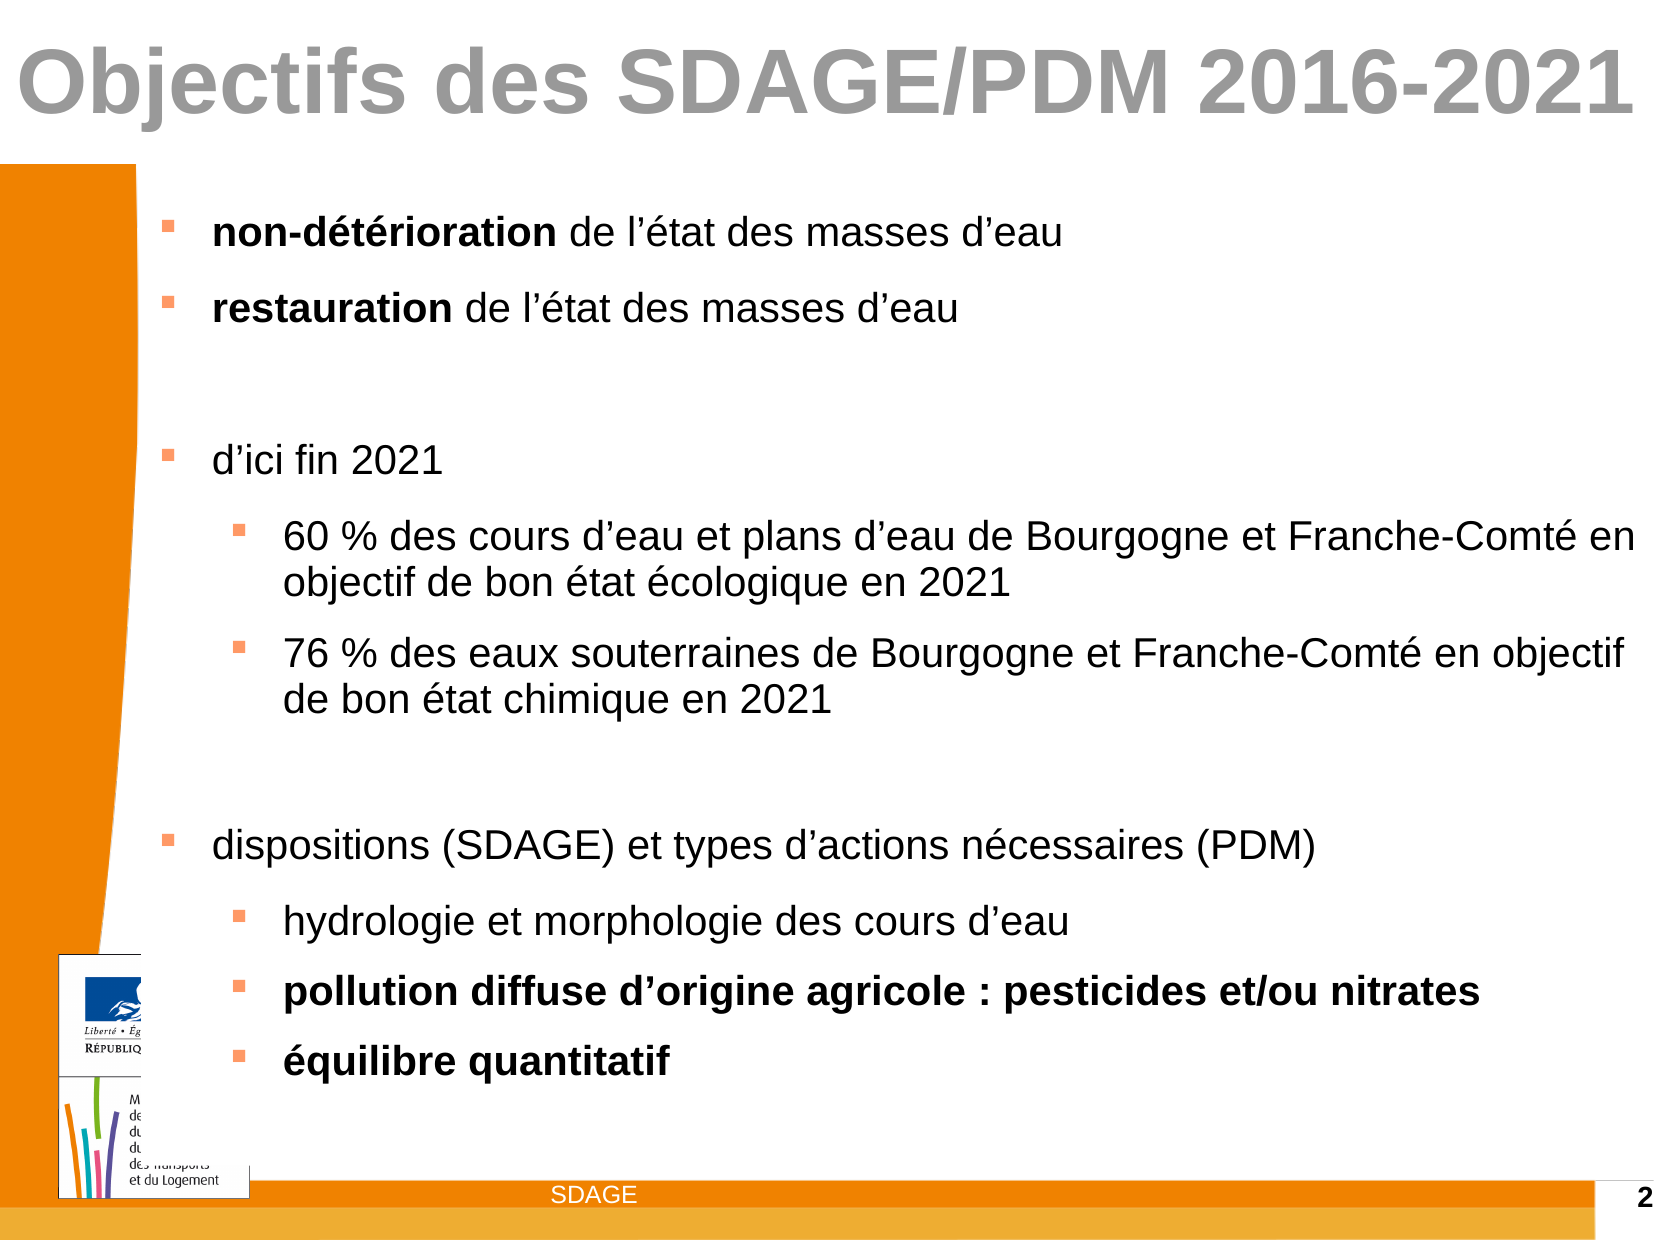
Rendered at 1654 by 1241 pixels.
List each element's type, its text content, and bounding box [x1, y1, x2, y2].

title Objectifs des SDAGE/PDM 2016-2021 [0, 0, 1654, 164]
list non-détérioration de l’état des masses d’eau restauration de l’état des masses d’eau d’ici fin 2021 60 % des cours d’eau et plans d’eau de Bourgogne et Franche-Comté en objectif de bon état écologique en 2021 76 % des eaux souterraines de Bourgogne et Franche-Comté en objectif de bon état chimique en 2021 dispositions (SDAGE) et types d’actions nécessaires (PDM) hydrologie et morphologie des cours d’eau pollution diffuse d’origine agricole : pesticides et/ou nitrates équilibre quantitatif [141, 208, 1639, 1166]
picture [0, 164, 1654, 1240]
